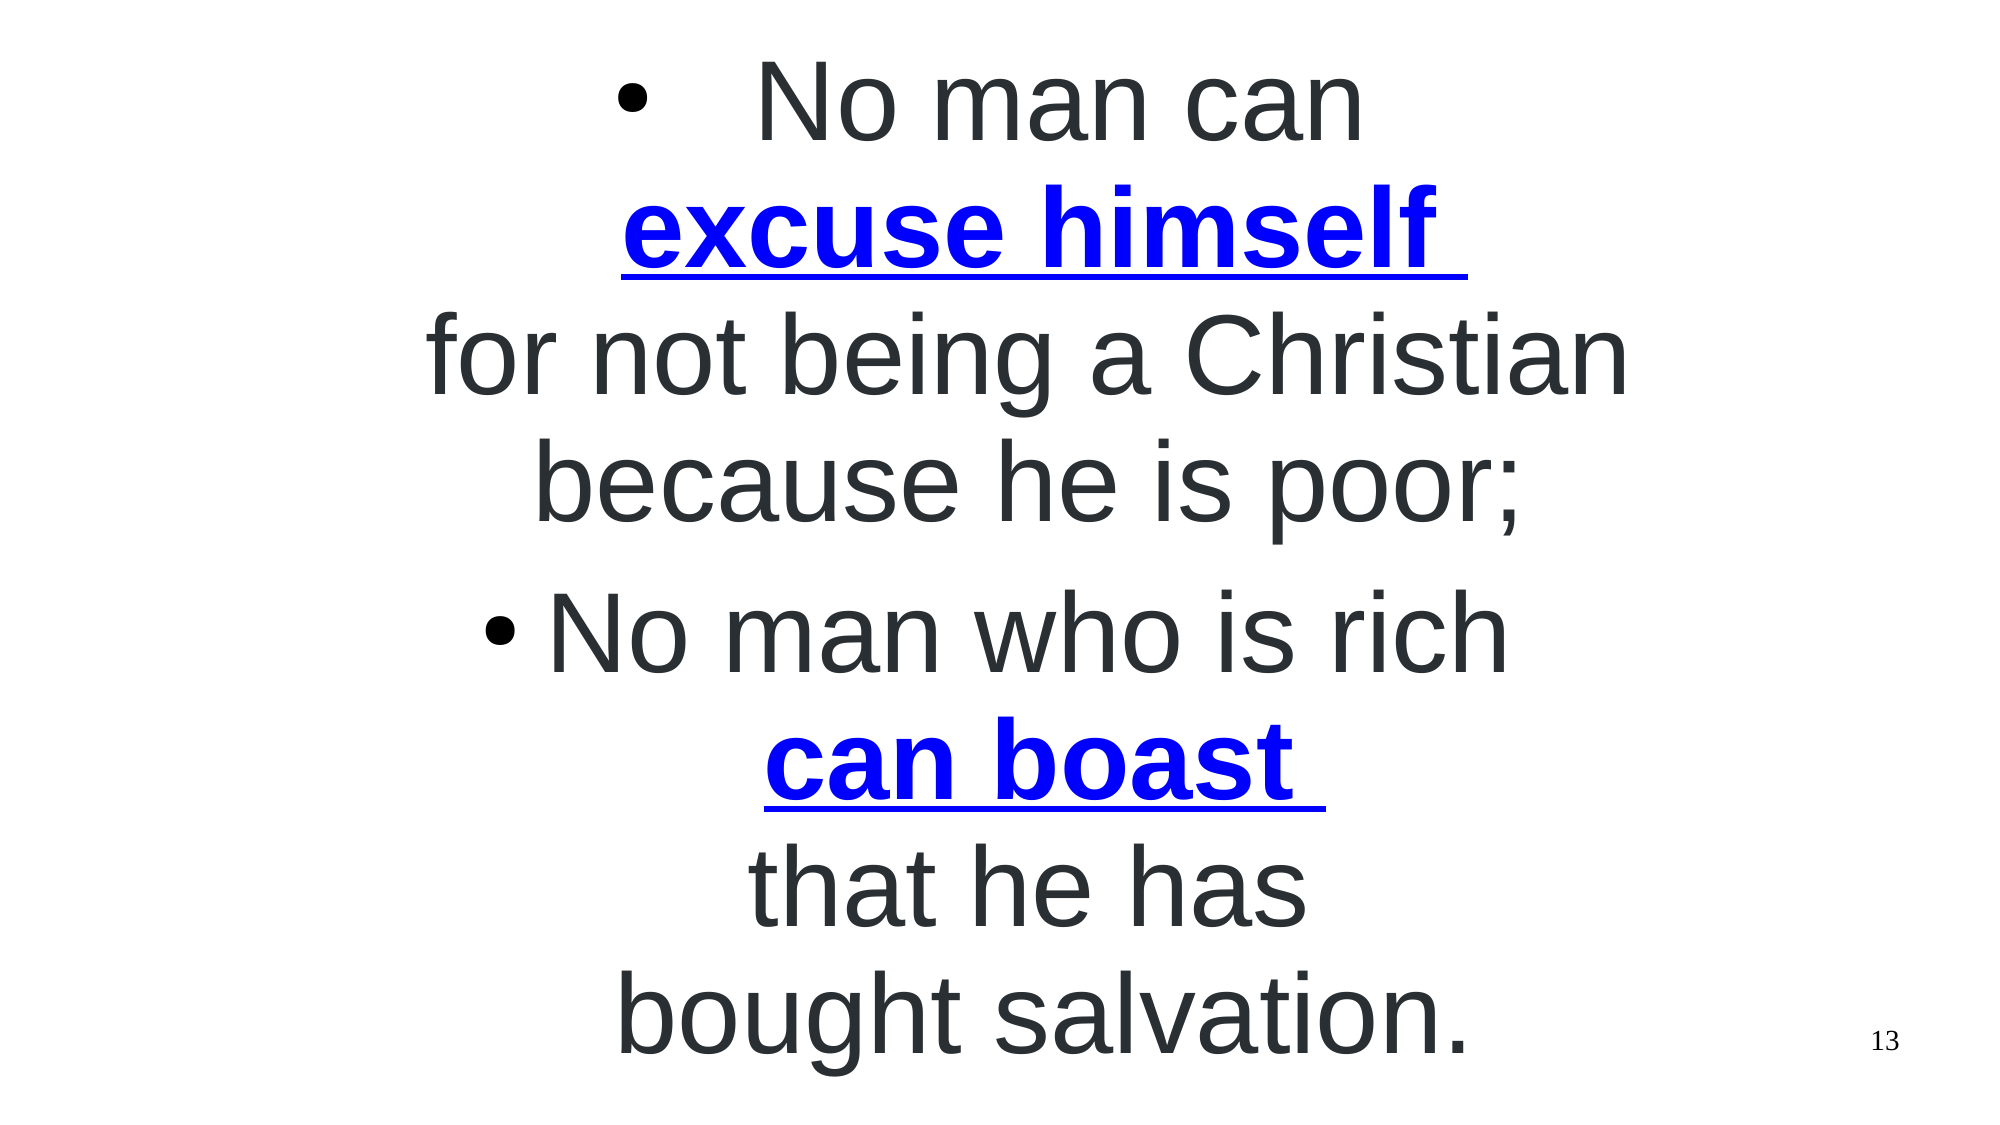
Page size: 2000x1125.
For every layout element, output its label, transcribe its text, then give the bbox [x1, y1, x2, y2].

list No man can excuse himself for not being a Christian because he is poor; No man who is rich can boast that he has bought salvation. [37, 37, 1988, 1088]
